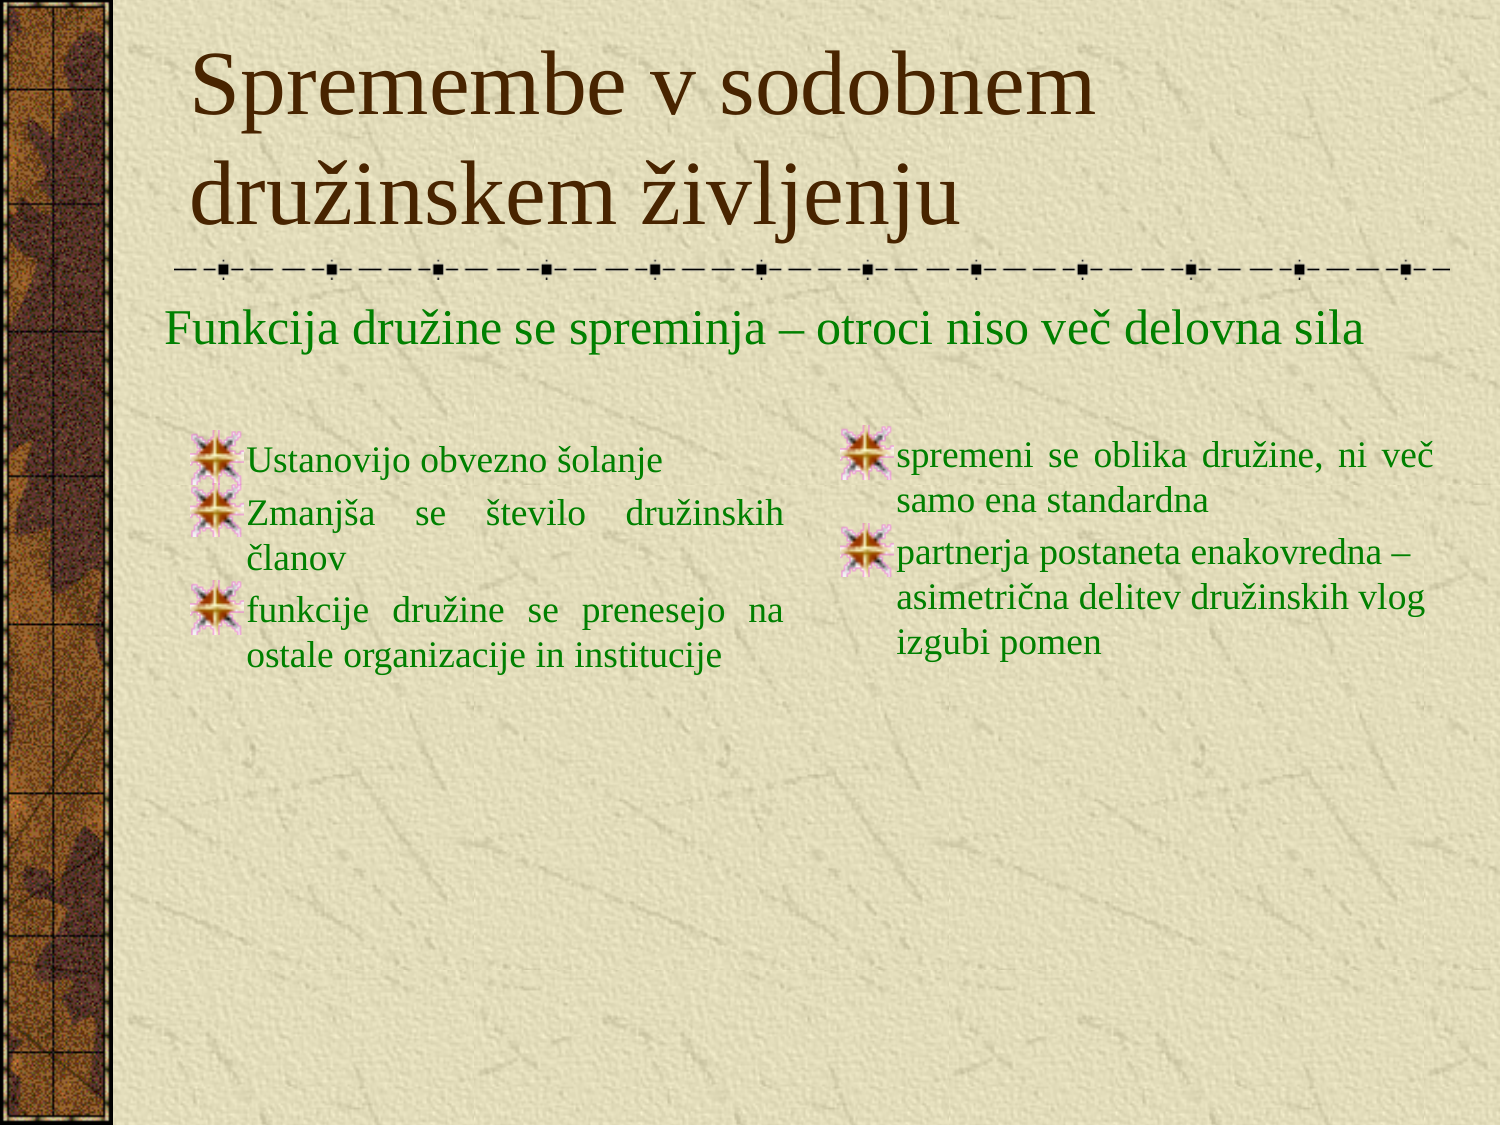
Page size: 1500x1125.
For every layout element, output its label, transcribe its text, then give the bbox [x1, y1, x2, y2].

picture [0, 0, 1500, 1125]
list Ustanovijo obvezno šolanje Zmanjša se število družinskih članov funkcije družine se prenesejo na ostale organizacije in institucije [174, 375, 800, 1050]
list spremeni se oblika družine, ni več samo ena standardna partnerja postaneta enakovredna – asimetrična delitev družinskih vlog izgubi pomen [825, 375, 1450, 1050]
title Spremembe v sodobnem družinskem življenju [174, 62, 1450, 250]
text_box Funkcija družine se spreminja – otroci niso več delovna sila [149, 287, 1438, 363]
